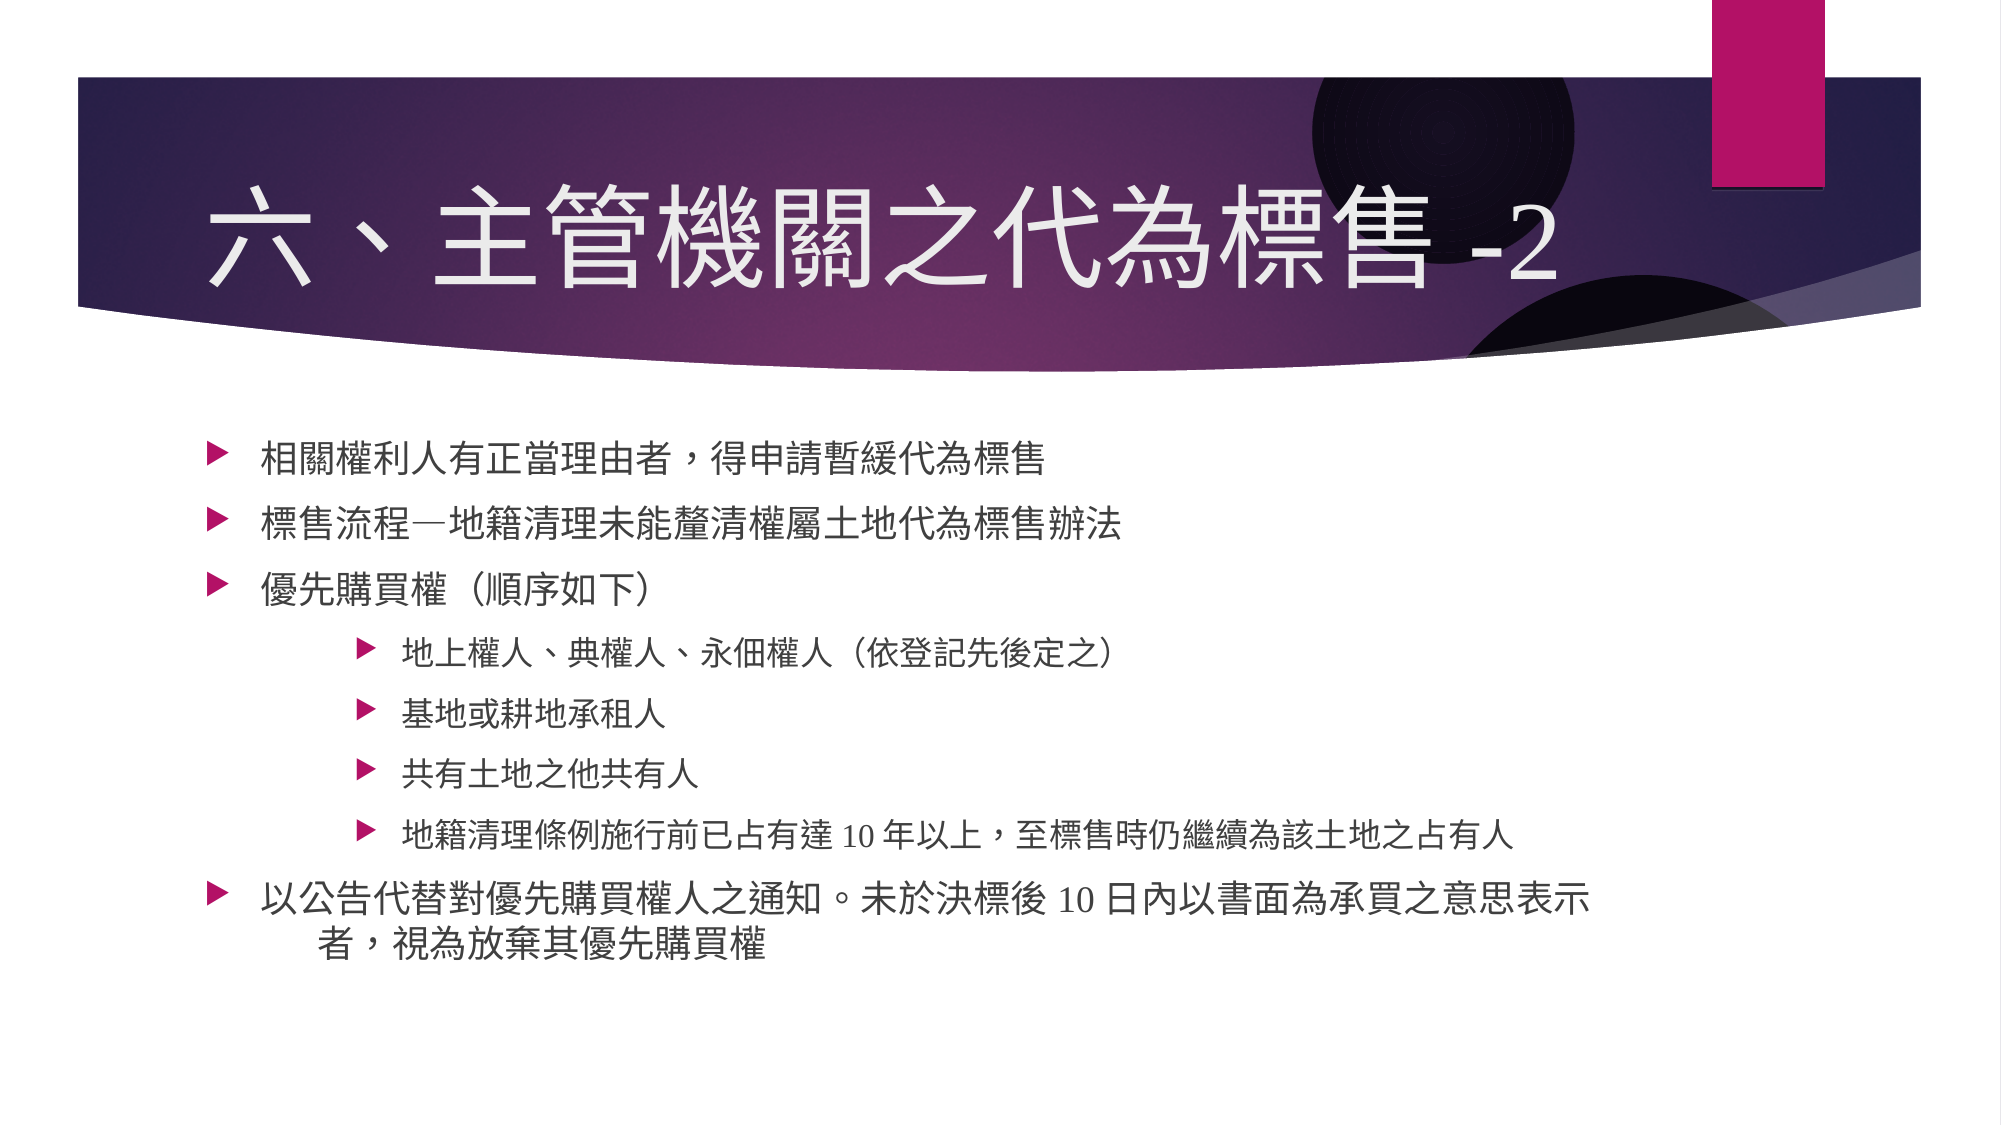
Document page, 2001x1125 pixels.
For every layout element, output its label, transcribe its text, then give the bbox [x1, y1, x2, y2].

list 相關權利人有正當理由者，得申請暫緩代為標售 標售流程—地籍清理未能釐清權屬土地代為標售辦法 優先購買權（順序如下） 地上權人、典權人、永佃權人（依登記先後定之） 基地或耕地承租人 共有土地之他共有人 地籍清理條例施行前已占有達10年以上，至標售時仍繼續為該土地之占有人 以公告代替對優先購買權人之通知。未於決標後10日內以書面為承買之意思表示者，視為放棄其優先購買權 [189, 427, 1638, 988]
title 六、主管機關之代為標售-2 [189, 159, 1627, 276]
